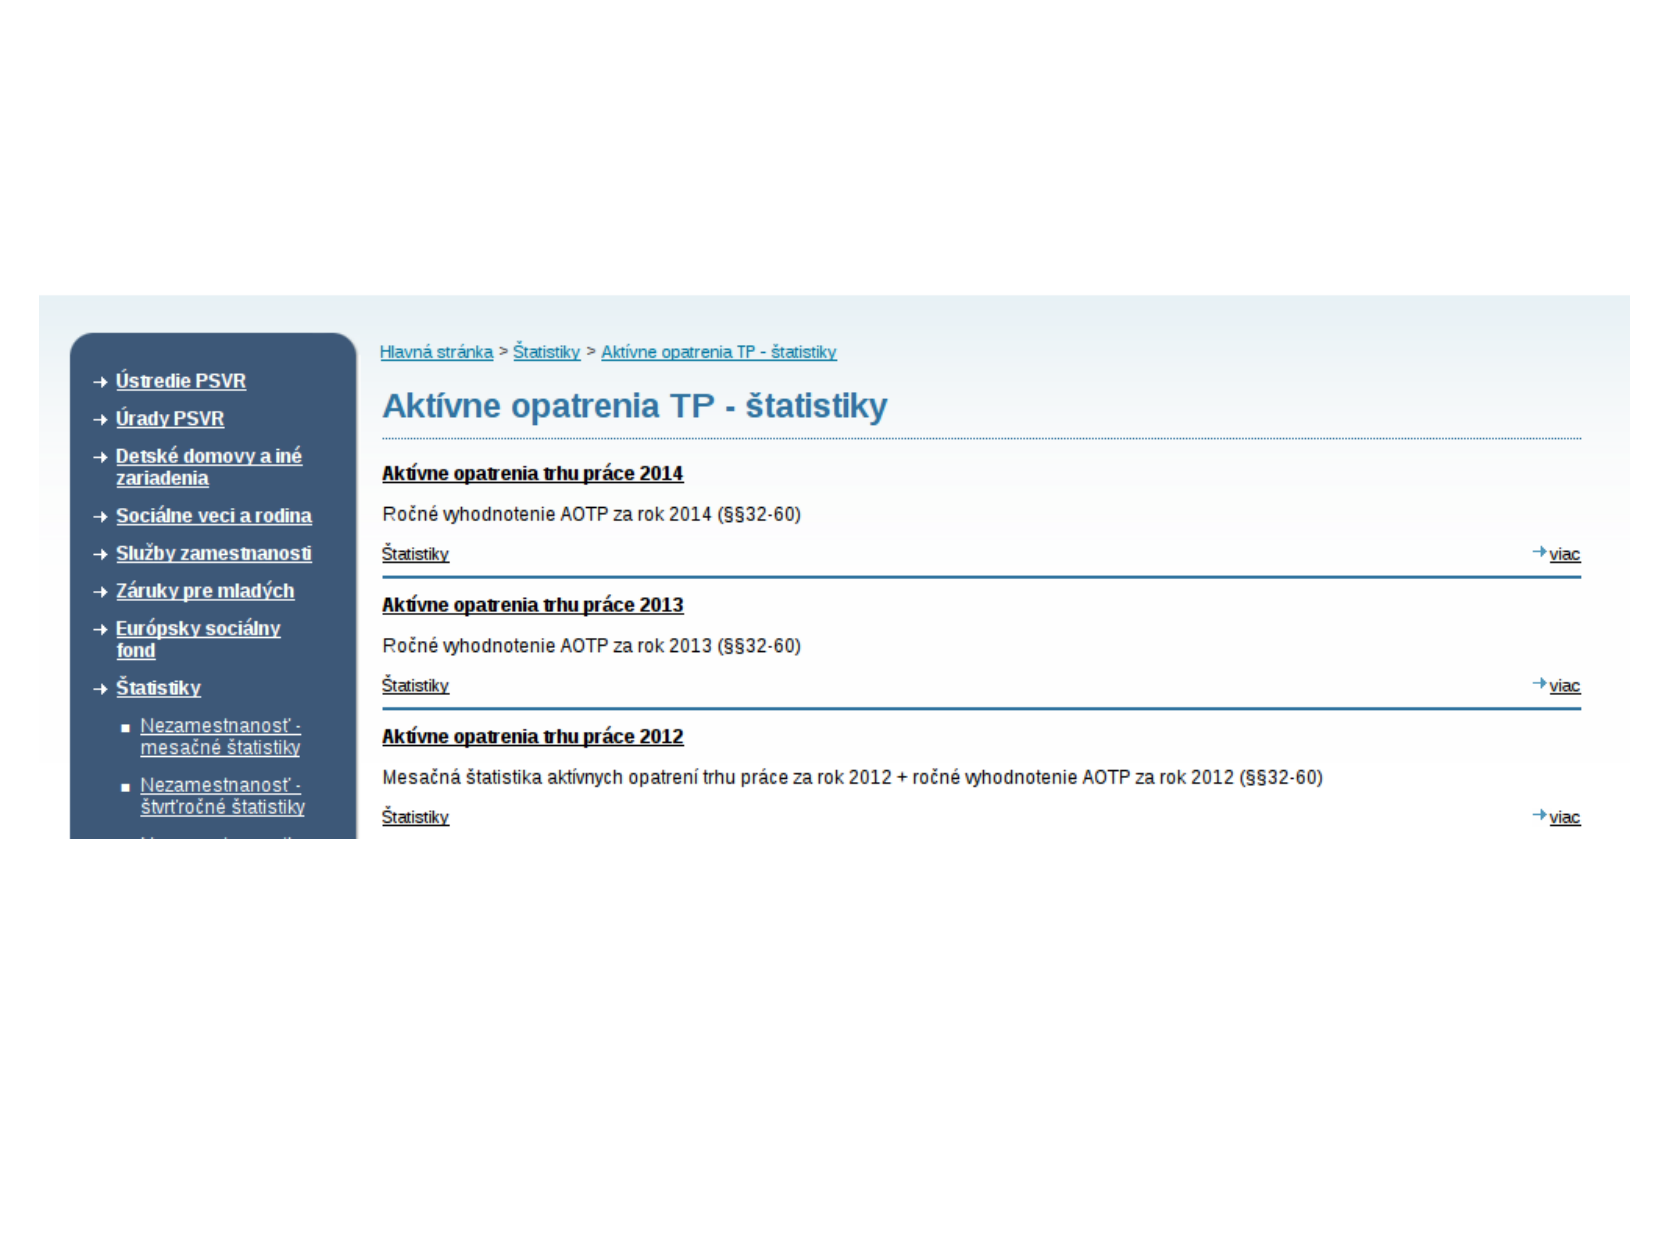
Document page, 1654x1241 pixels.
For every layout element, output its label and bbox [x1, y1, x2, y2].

picture [39, 294, 1630, 839]
